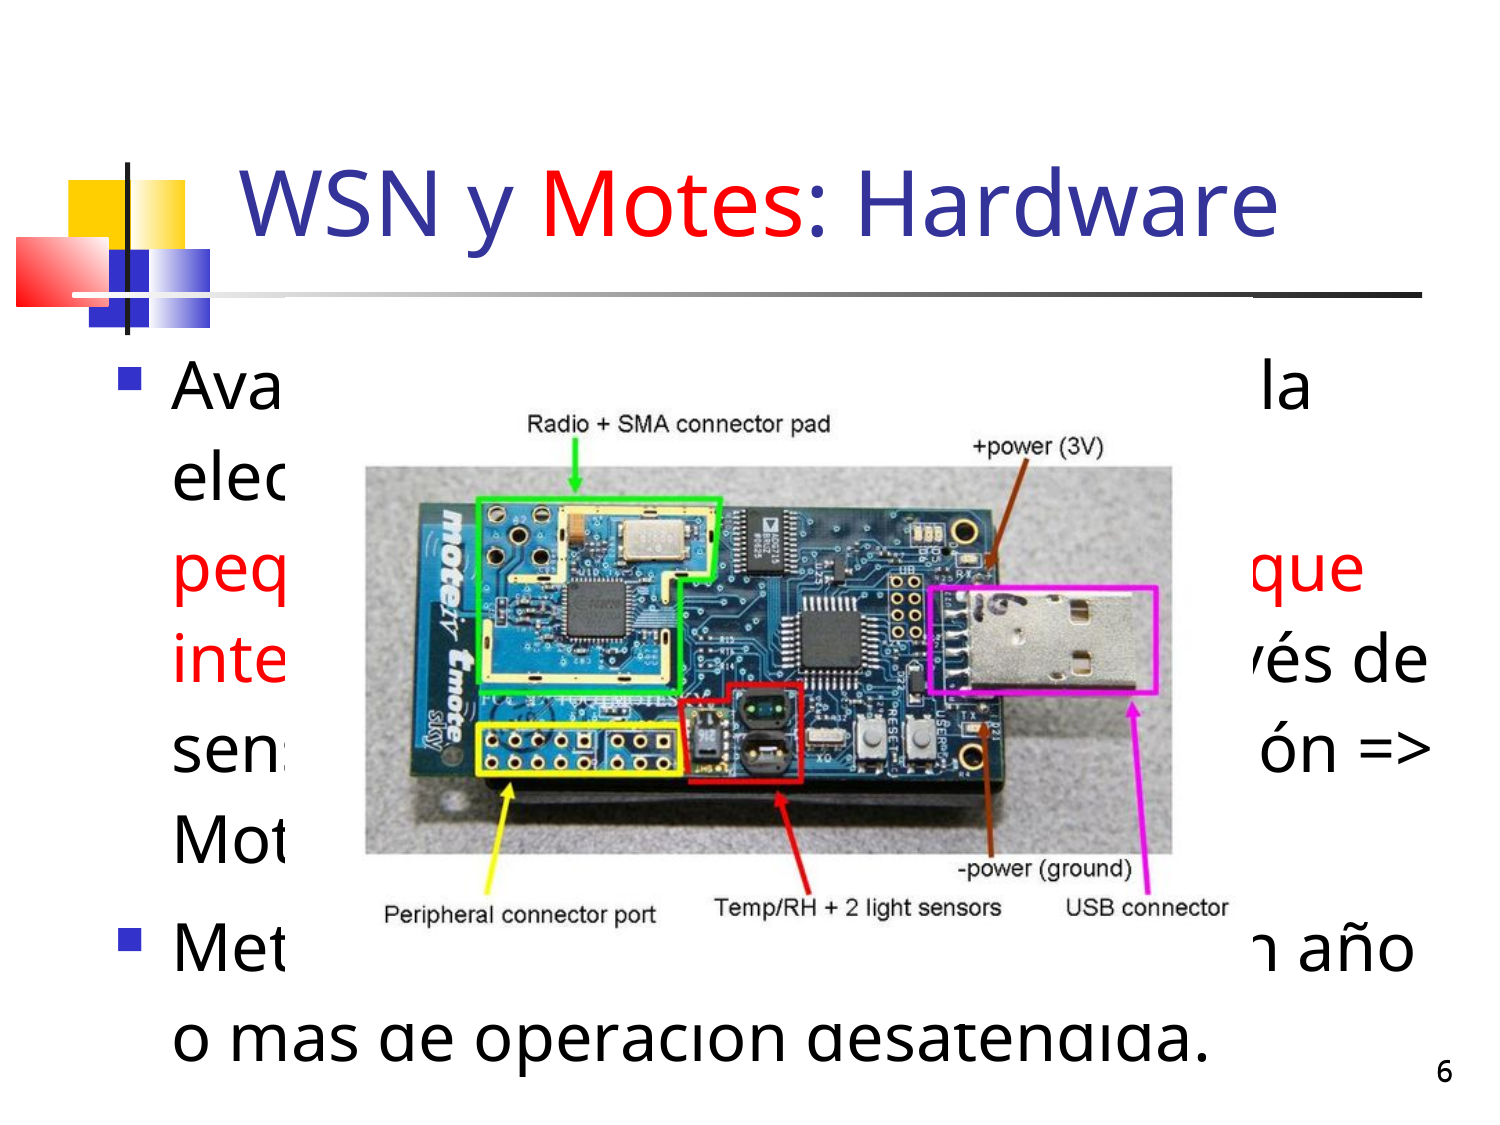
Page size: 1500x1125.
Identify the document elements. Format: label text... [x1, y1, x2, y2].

text_box <number> [1155, 1024, 1468, 1100]
list Avances en redes e integración de la electrónica permiten crear nodos pequeños, flexibles, de bajo costo que interactúan con su ambiente a través de sensores, actuadores y comunicación => Motes (nombre en USA) Meta en consumo energético => un año o más de operación desatendida. [99, 331, 285, 1007]
list Avances en redes e integración de la electrónica permiten crear nodos pequeños, flexibles, de bajo costo que interactúan con su ambiente a través de sensores, actuadores y comunicación => Motes (nombre en USA) Meta en consumo energético => un año o más de operación desatendida. [1253, 331, 1469, 1007]
picture [285, 297, 1253, 1024]
title WSN y Motes: Hardware [223, 30, 1310, 271]
